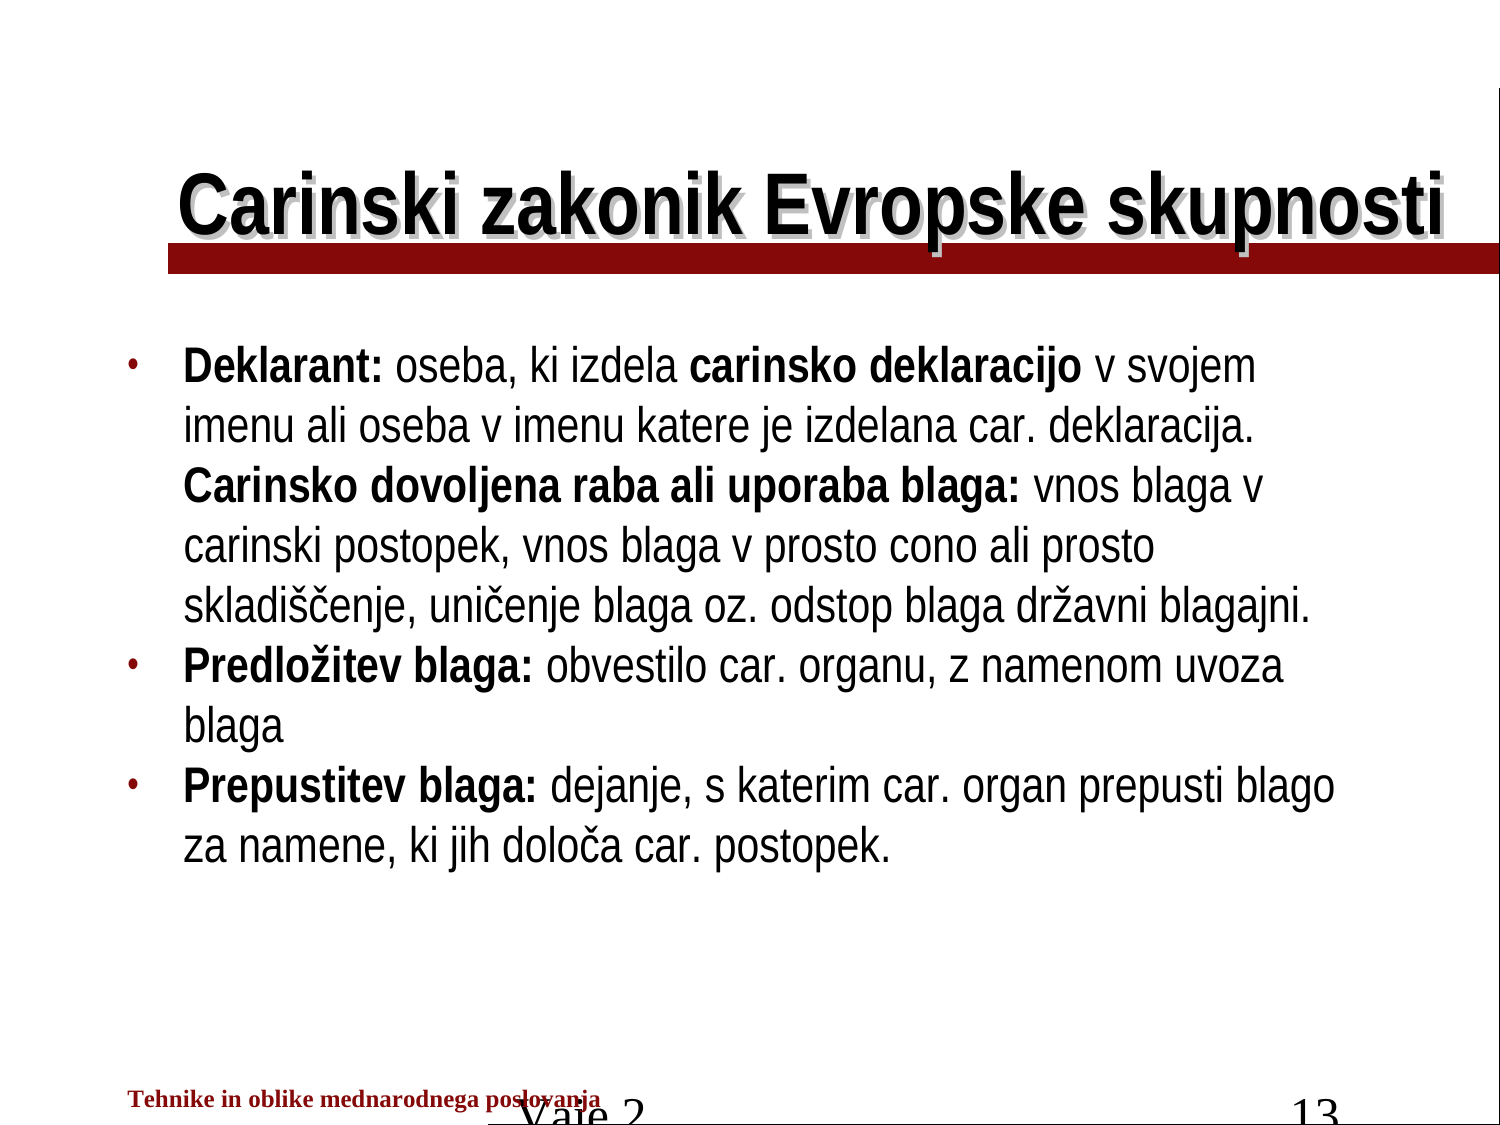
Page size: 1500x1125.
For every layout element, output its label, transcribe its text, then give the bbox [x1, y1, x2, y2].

list Deklarant: oseba, ki izdela carinsko deklaracijo v svojem imenu ali oseba v imenu katere je izdelana car. deklaracija. Carinsko dovoljena raba ali uporaba blaga: vnos blaga v carinski postopek, vnos blaga v prosto cono ali prosto skladiščenje, uničenje blaga oz. odstop blaga državni blagajni. Predložitev blaga: obvestilo car. organu, z namenom uvoza blaga Prepustitev blaga: dejanje, s katerim car. organ prepusti blago za namene, ki jih določa car. postopek. [112, 324, 1388, 1001]
title Carinski zakonik Evropske skupnosti [162, 125, 1500, 276]
